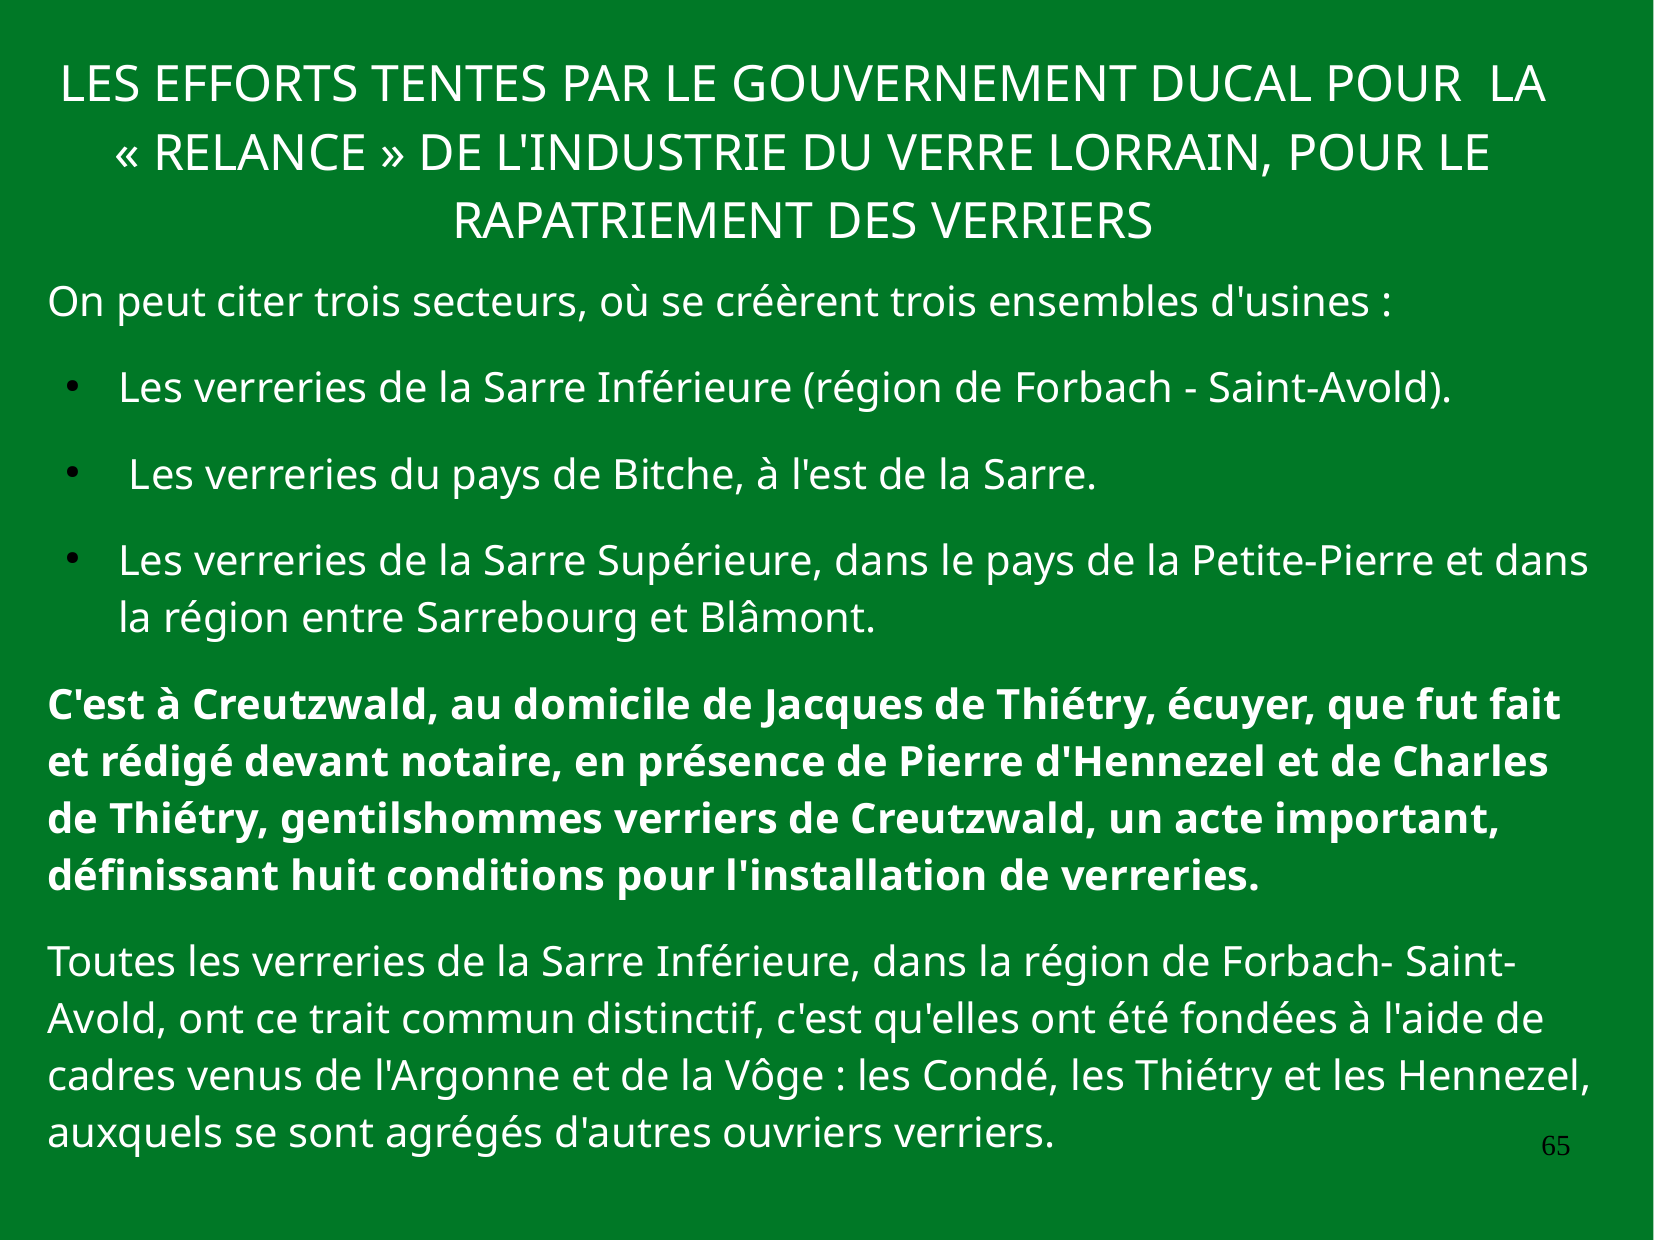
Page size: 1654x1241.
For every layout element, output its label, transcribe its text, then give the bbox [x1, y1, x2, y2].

title LES EFFORTS TENTES PAR LE GOUVERNEMENT DUCAL POUR LA « RELANCE » DE L'INDUSTRIE DU VERRE LORRAIN, POUR LE RAPATRIEMENT DES VERRIERS [59, 47, 1548, 255]
list On peut citer trois secteurs, où se créèrent trois ensembles d'usines : Les verreries de la Sarre Inférieure (région de Forbach - Saint-Avold). Les verreries du pays de Bitche, à l'est de la Sarre. Les verreries de la Sarre Supérieure, dans le pays de la Petite-Pierre et dans la région entre Sarrebourg et Blâmont. C'est à Creutzwald, au domicile de Jacques de Thiétry, écuyer, que fut fait et rédigé devant notaire, en présence de Pierre d'Hennezel et de Charles de Thiétry, gentilshommes verriers de Creutzwald, un acte important, définissant huit conditions pour l'installation de verreries. Toutes les verreries de la Sarre Inférieure, dans la région de Forbach- Saint-Avold, ont ce trait commun distinctif, c'est qu'elles ont été fondées à l'aide de cadres venus de l'Argonne et de la Vôge : les Condé, les Thiétry et les Hennezel, auxquels se sont agrégés d'autres ouvriers verriers. [47, 271, 1607, 1111]
